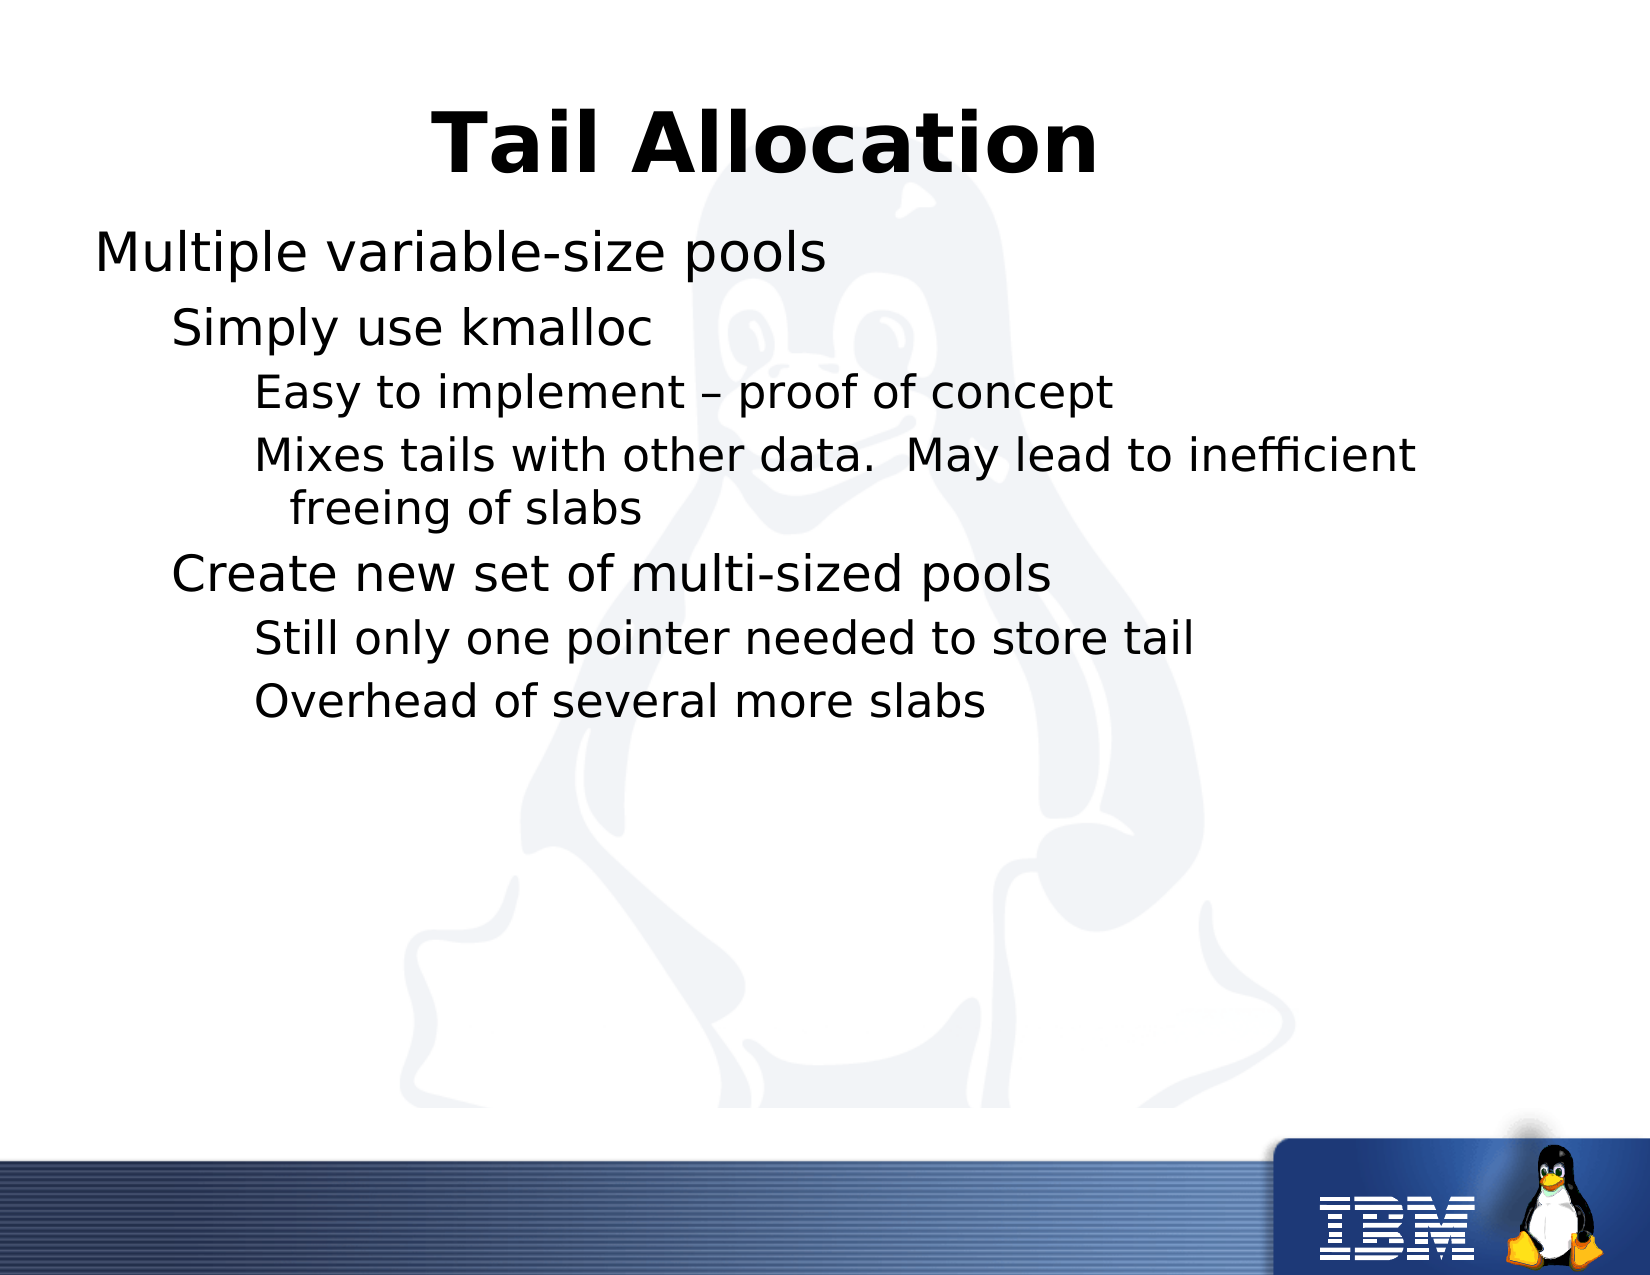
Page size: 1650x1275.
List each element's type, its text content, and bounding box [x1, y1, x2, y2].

list Multiple variable-size pools Simply use kmalloc Easy to implement – proof of concept Mixes tails with other data. May lead to inefficient freeing of slabs Create new set of multi-sized pools Still only one pointer needed to store tail Overhead of several more slabs [76, 221, 1457, 1171]
title Tail Allocation [76, 76, 1457, 211]
